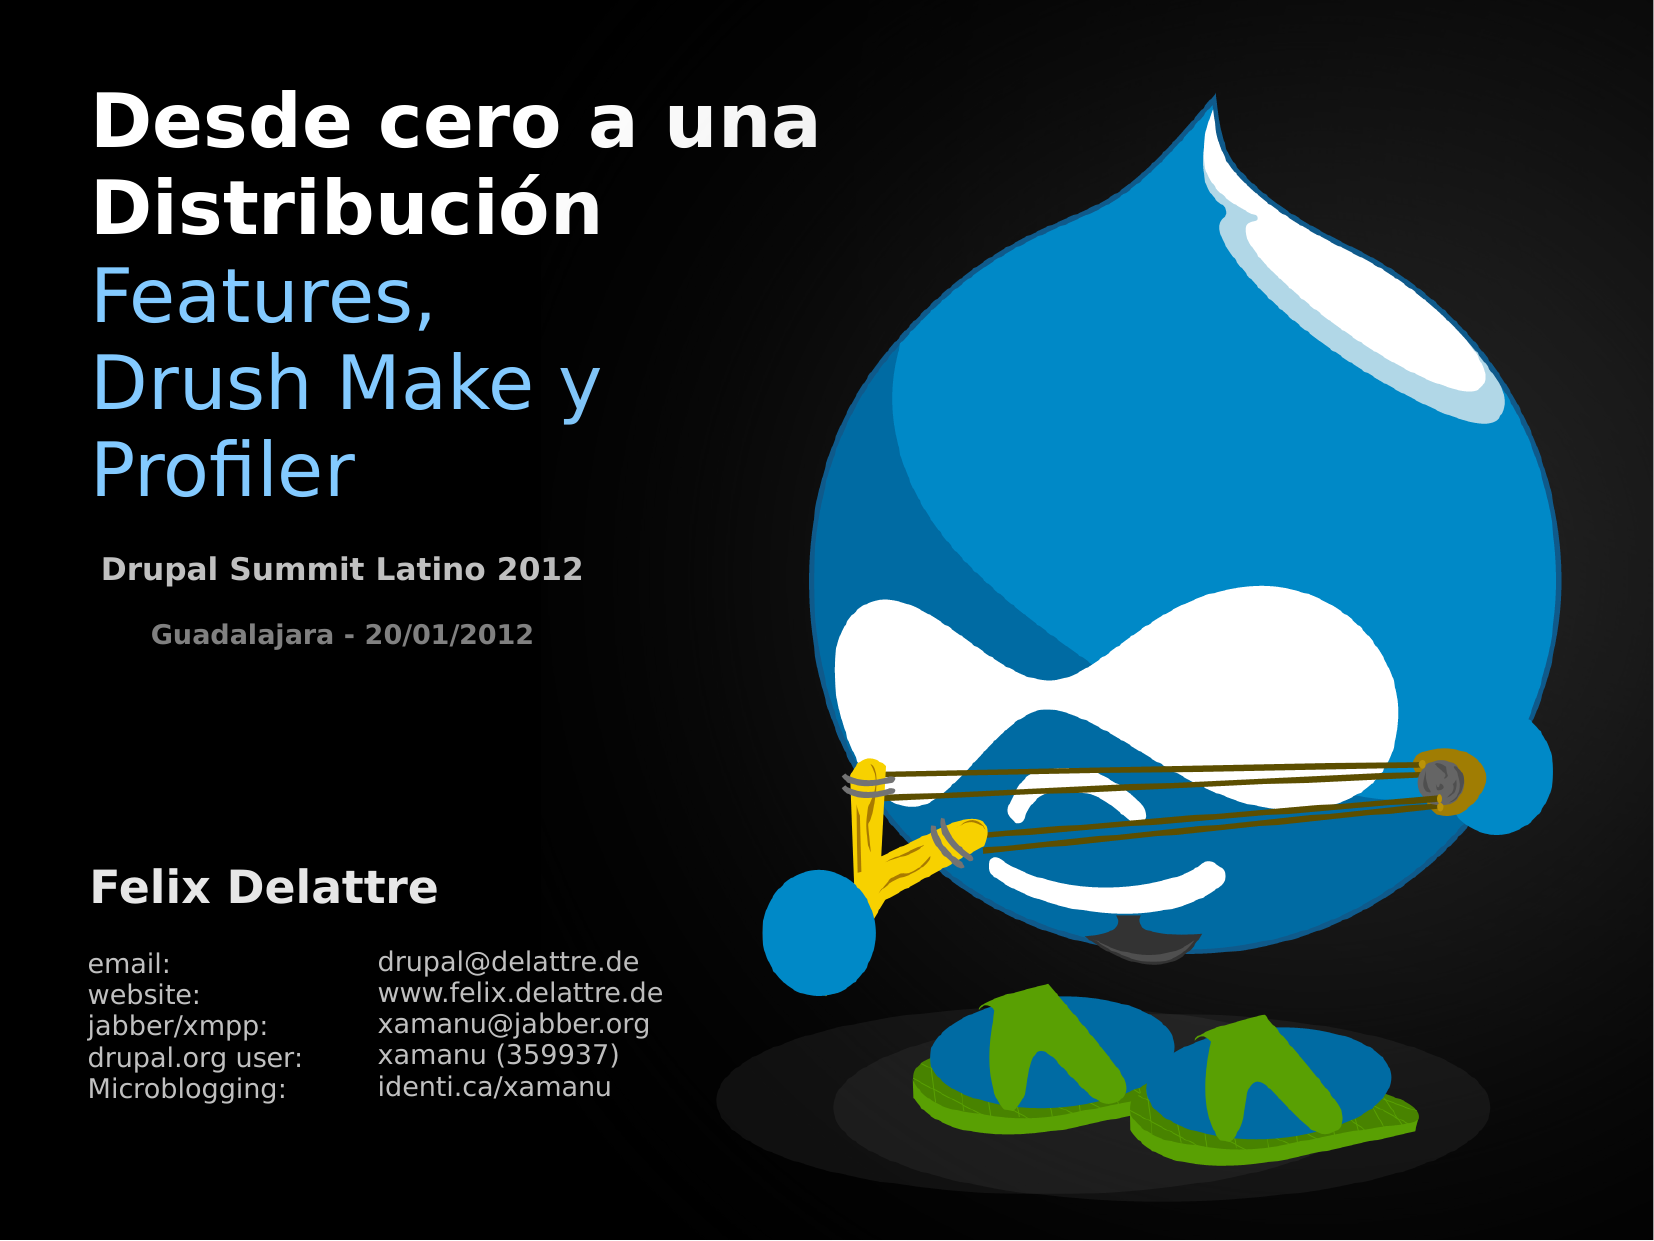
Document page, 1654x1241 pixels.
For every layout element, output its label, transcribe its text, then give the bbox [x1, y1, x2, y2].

picture [541, 0, 1654, 1241]
text_box Drupal Summit Latino 2012 Guadalajara - 20/01/2012 [85, 544, 541, 659]
text_box drupal@delattre.de www.felix.delattre.de xamanu@jabber.org xamanu (359937) identi.ca/xamanu [353, 932, 541, 1119]
text_box Felix Delattre [65, 845, 541, 932]
text_box email: website: jabber/xmpp: drupal.org user: Microblogging: [63, 931, 327, 1121]
text_box Desde cero a una Distribución Features, Drush Make y Profiler [76, 70, 541, 523]
